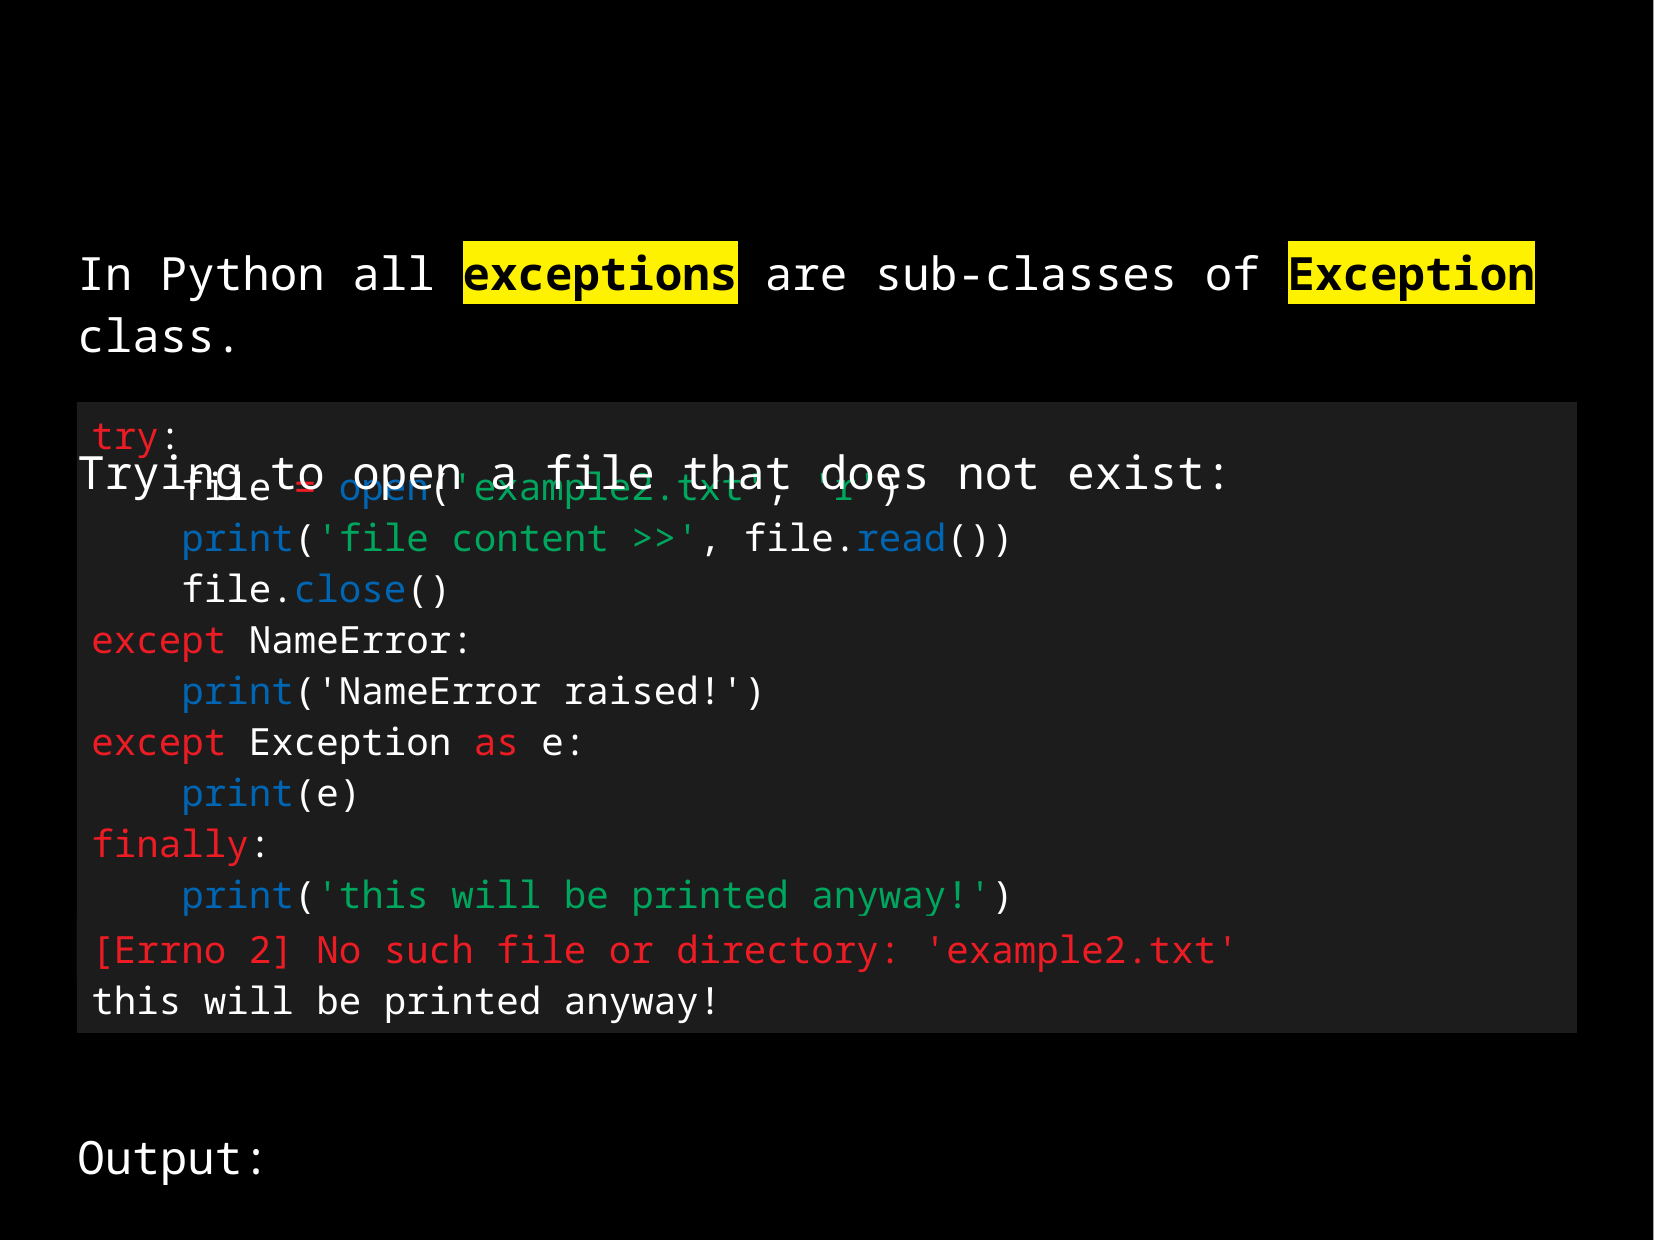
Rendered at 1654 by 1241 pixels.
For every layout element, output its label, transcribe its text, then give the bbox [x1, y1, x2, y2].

text_box [Errno 2] No such file or directory: 'example2.txt' this will be printed anyway! [76, 915, 1577, 1007]
text_box In Python all exceptions are sub-classes of Exception class. Trying to open a file that does not exist: Output: [62, 233, 1591, 971]
